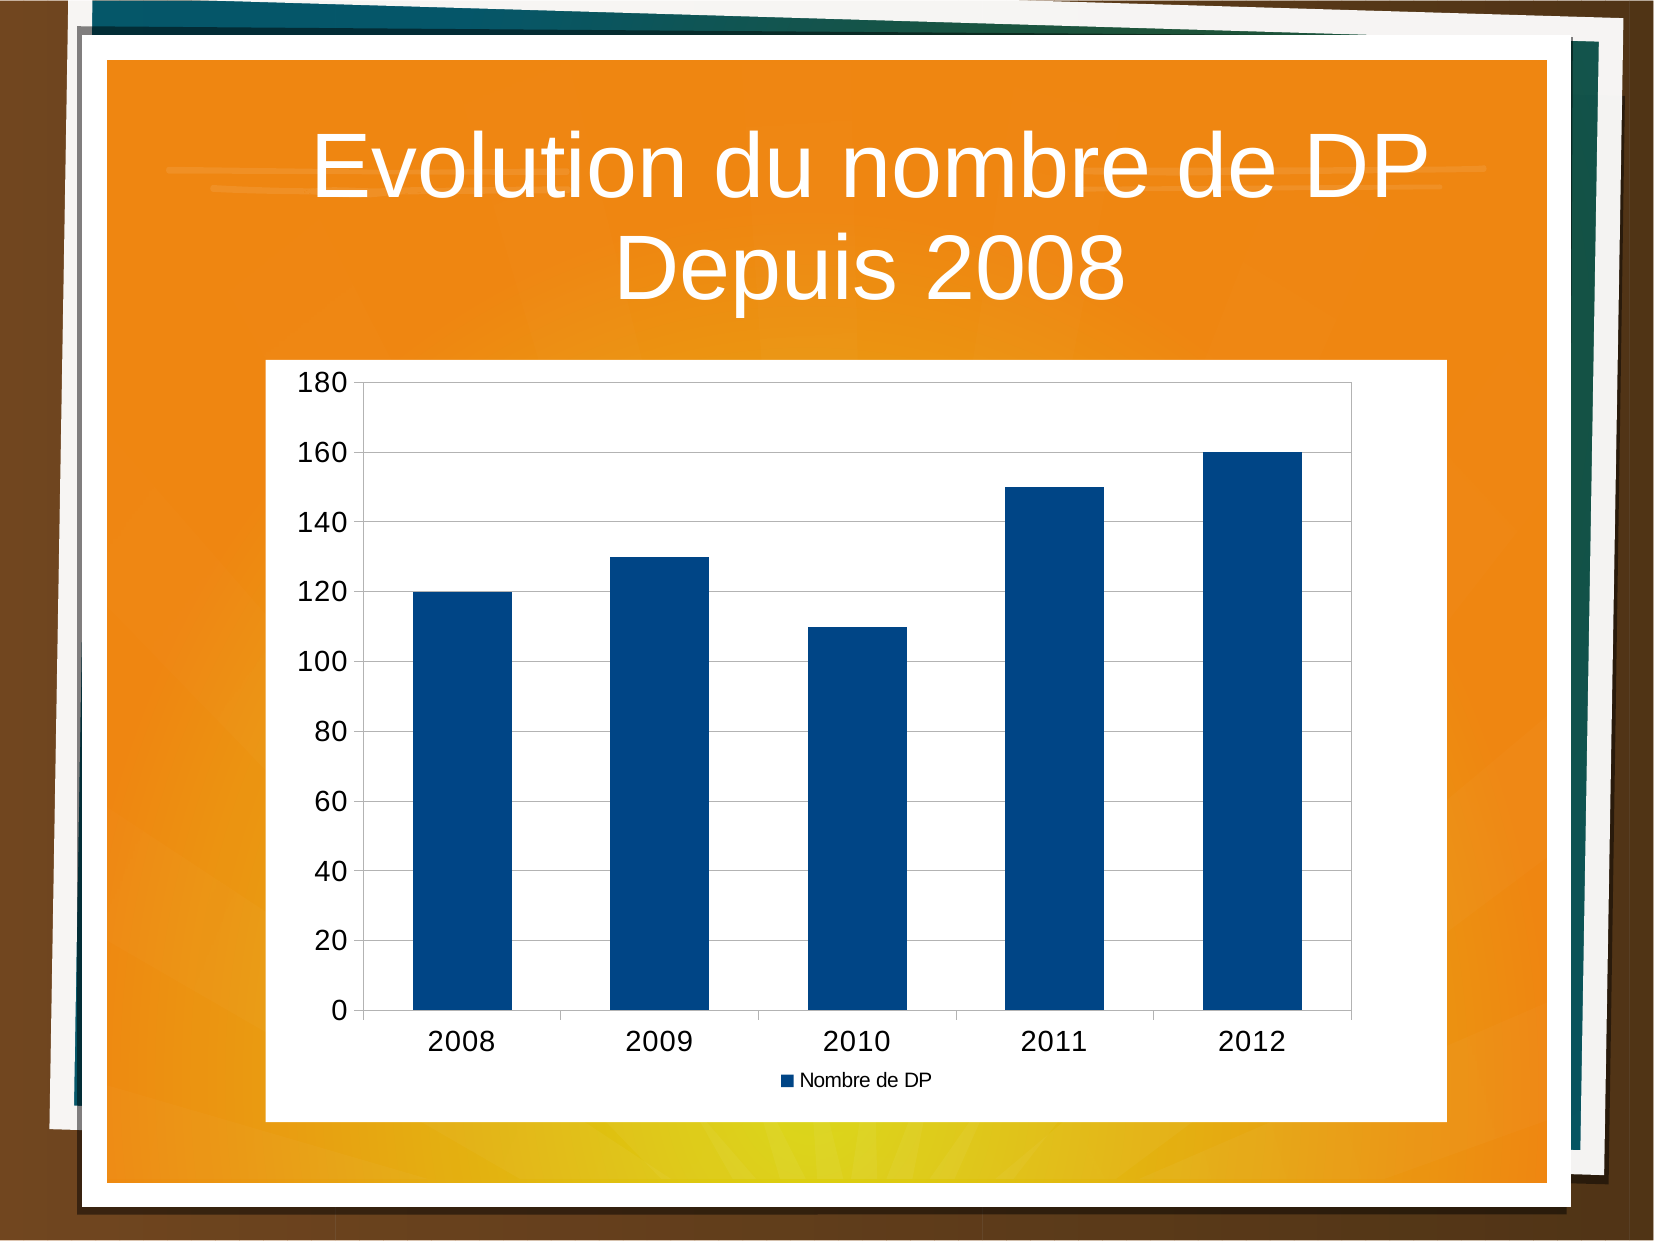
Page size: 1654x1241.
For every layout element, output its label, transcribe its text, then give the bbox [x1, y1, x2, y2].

chart [265, 359, 1447, 1123]
title Evolution du nombre de DP Depuis 2008 [159, 108, 1583, 325]
